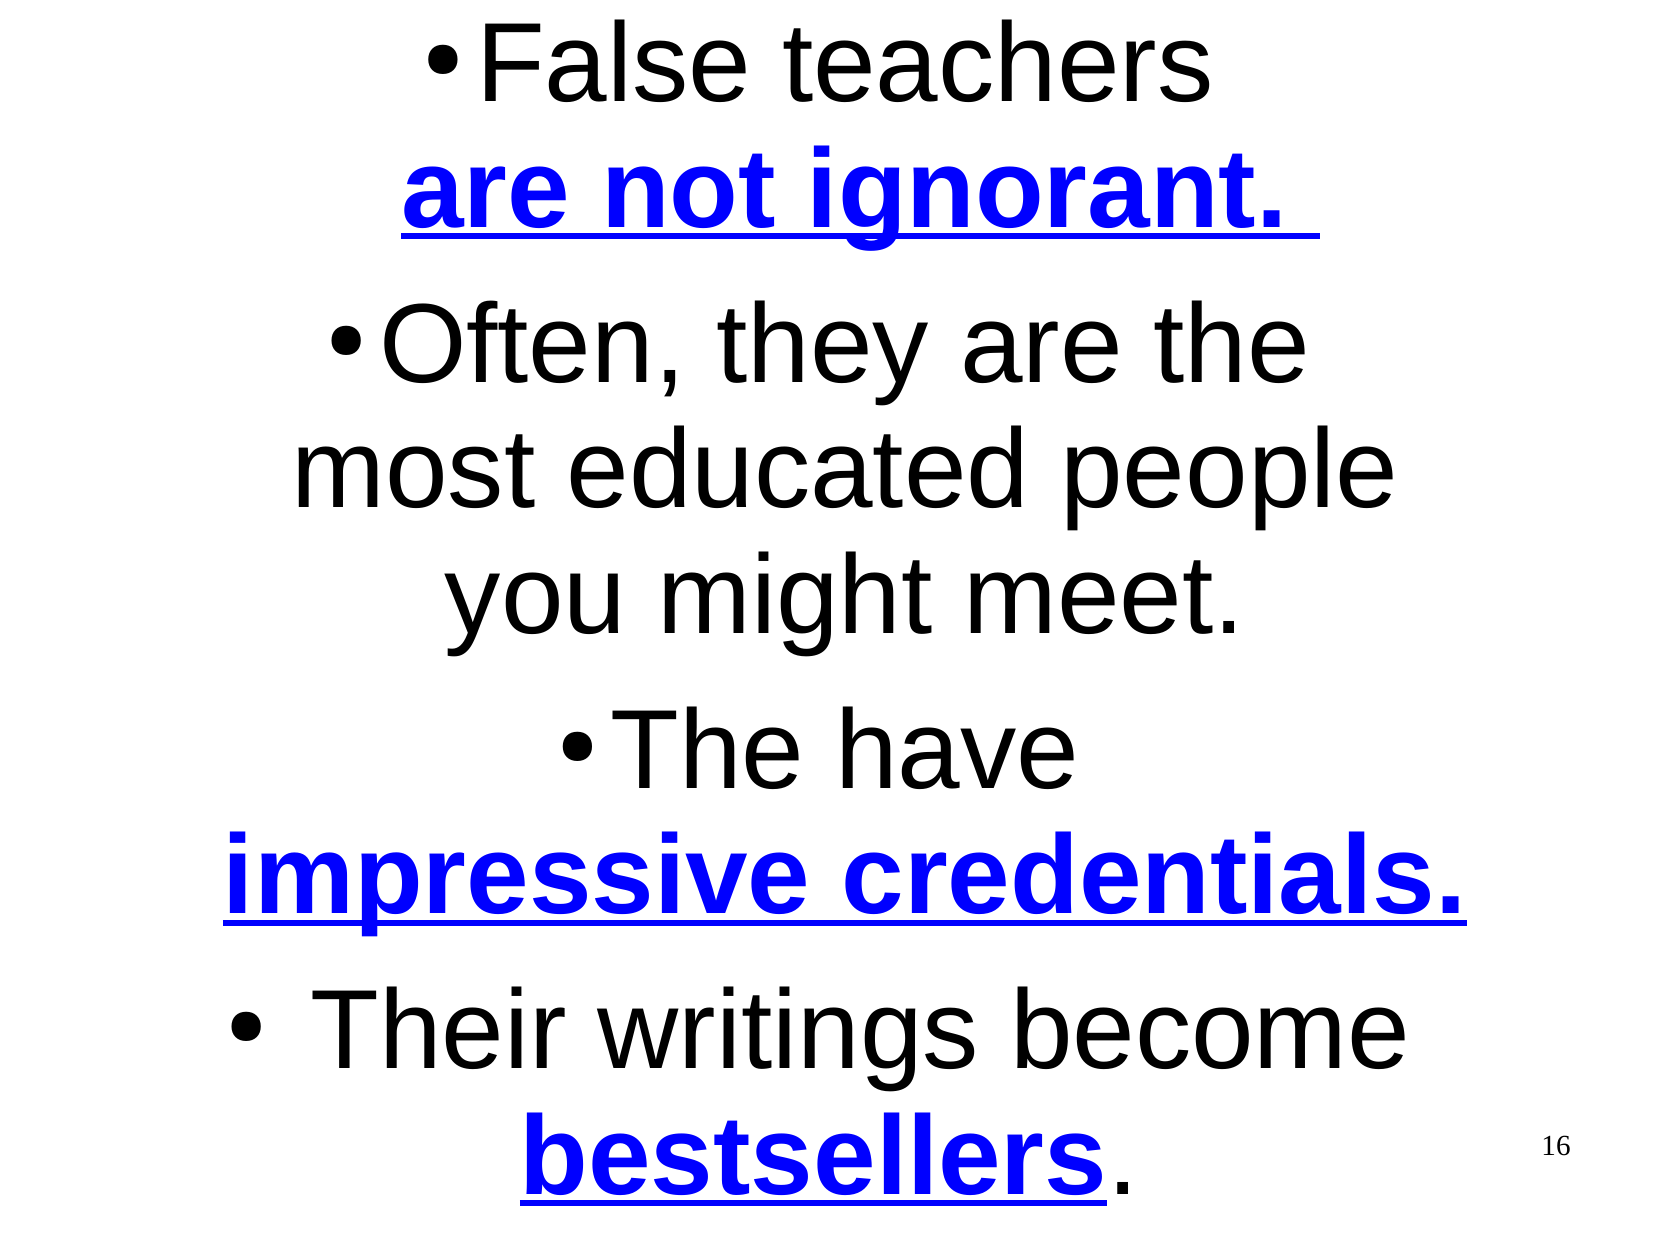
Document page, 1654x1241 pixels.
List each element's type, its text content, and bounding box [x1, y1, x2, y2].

list False teachers are not ignorant. Often, they are the most educated people you might meet. The have impressive credentials. Their writings become bestsellers. [0, 0, 1651, 1238]
